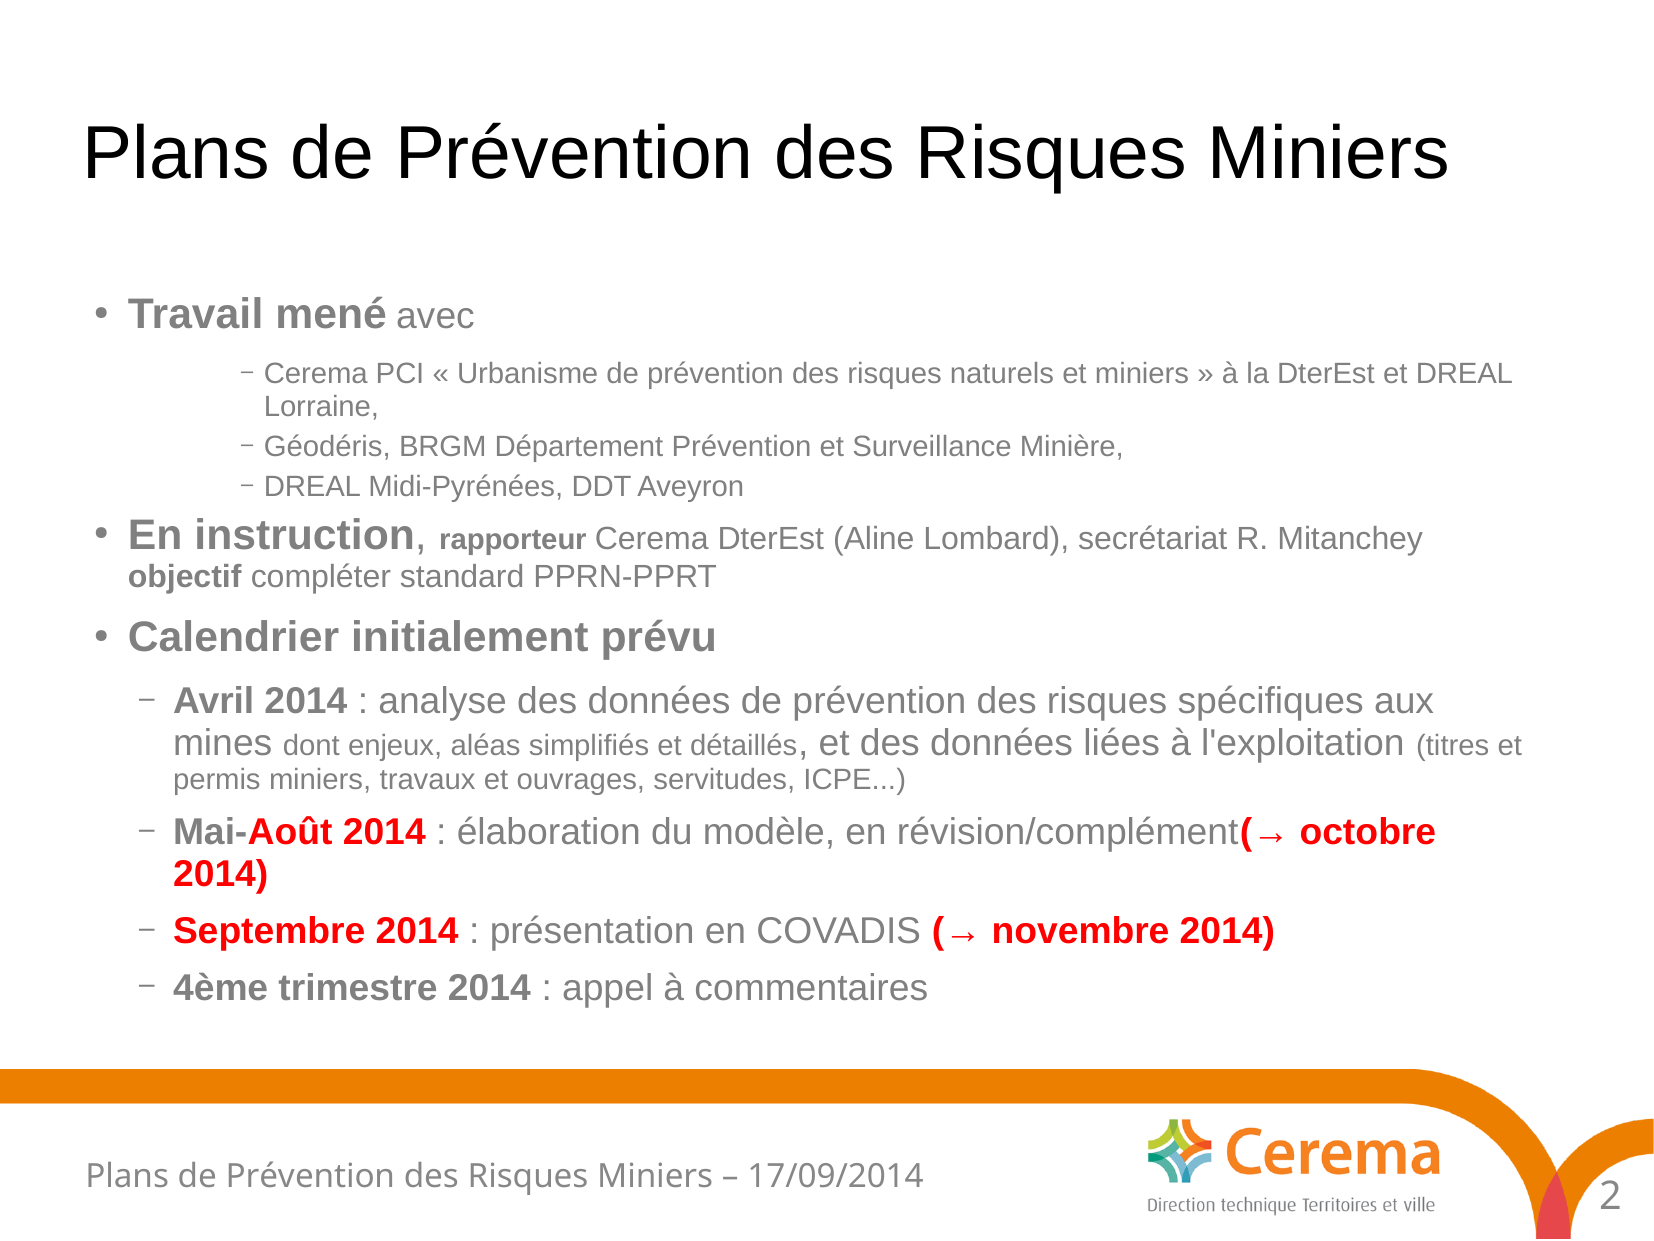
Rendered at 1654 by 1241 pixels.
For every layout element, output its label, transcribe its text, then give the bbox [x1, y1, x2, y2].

picture [0, 1069, 1654, 1239]
list Travail mené avec Cerema PCI « Urbanisme de prévention des risques naturels et miniers » à la DterEst et DREAL Lorraine, Géodéris, BRGM Département Prévention et Surveillance Minière, DREAL Midi-Pyrénées, DDT Aveyron En instruction, rapporteur Cerema DterEst (Aline Lombard), secrétariat R. Mitanchey objectif compléter standard PPRN-PPRT Calendrier initialement prévu Avril 2014 : analyse des données de prévention des risques spécifiques aux mines dont enjeux, aléas simplifiés et détaillés, et des données liées à l'exploitation (titres et permis miniers, travaux et ouvrages, servitudes, ICPE...) Mai-Août 2014 : élaboration du modèle, en révision/complément(→ octobre 2014) Septembre 2014 : présentation en COVADIS (→ novembre 2014) 4ème trimestre 2014 : appel à commentaires [82, 290, 1538, 1010]
title Plans de Prévention des Risques Miniers [82, 49, 1571, 257]
